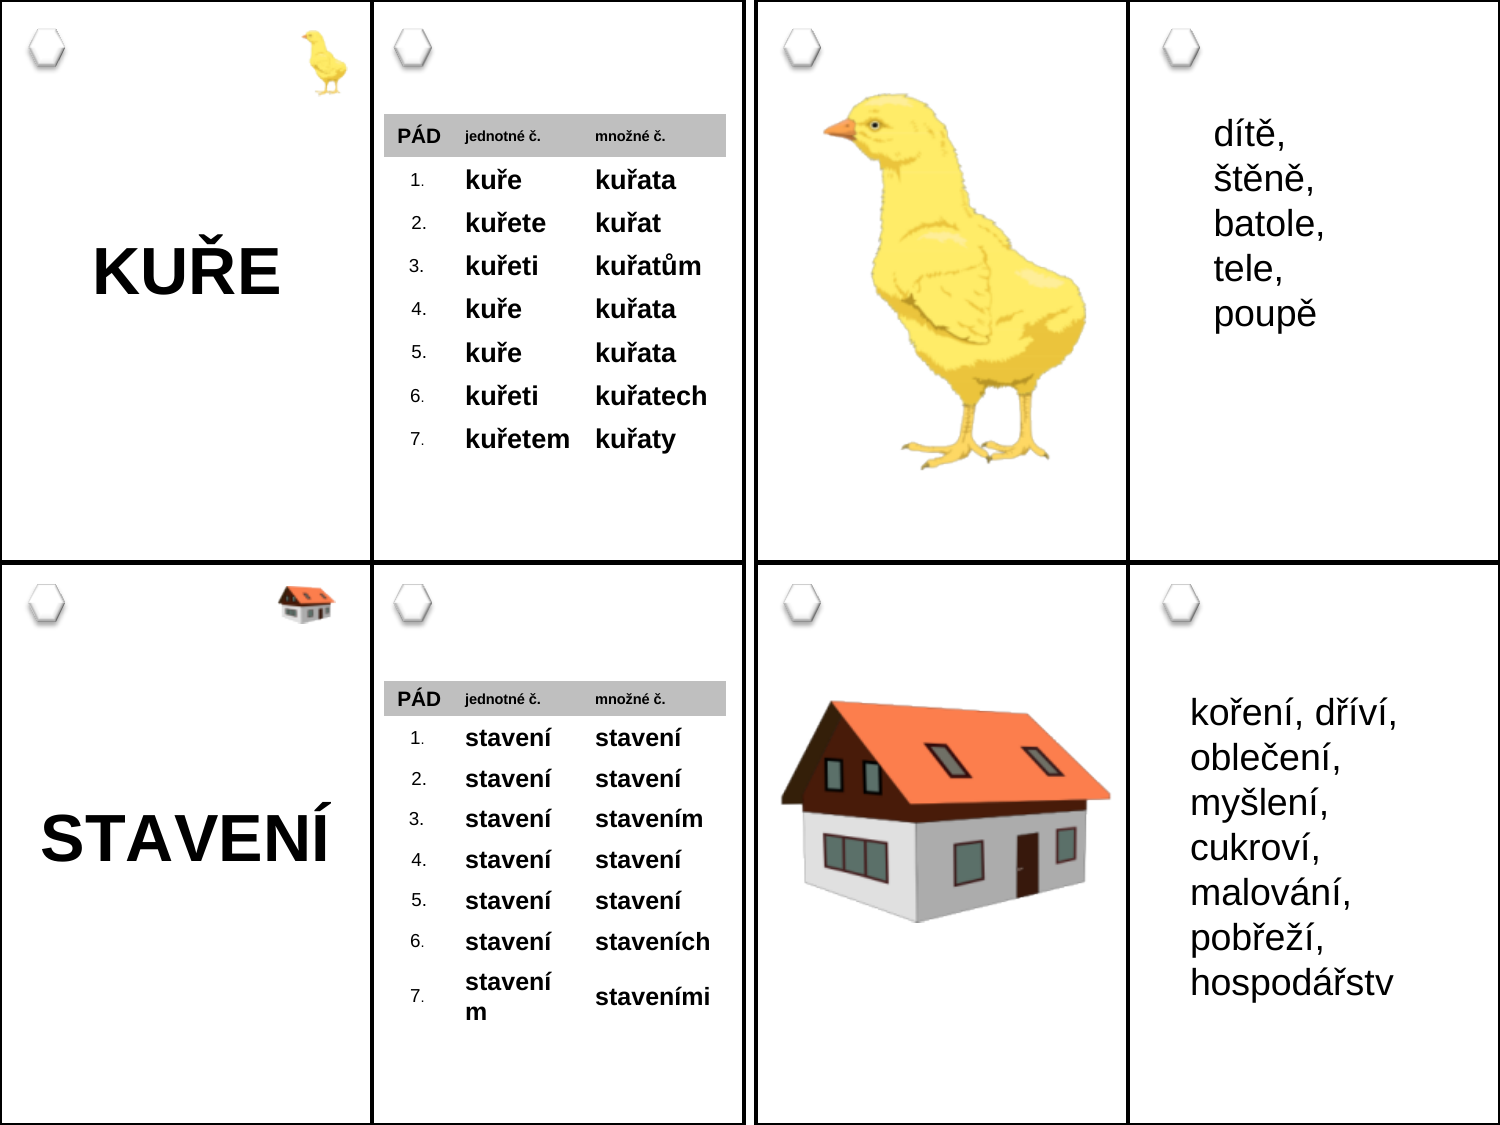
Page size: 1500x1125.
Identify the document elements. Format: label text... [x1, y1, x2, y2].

table_cell kuřatech [585, 373, 726, 416]
table_cell 7. [384, 416, 455, 459]
picture [385, 579, 441, 635]
table_cell stavení [585, 838, 726, 879]
text_box KUŘE [77, 219, 297, 316]
picture [385, 24, 441, 79]
picture [774, 579, 830, 635]
table_header jednotné č. [455, 681, 585, 716]
picture [773, 700, 1115, 923]
table_cell kuřeti [455, 373, 585, 416]
table_cell 4. [384, 287, 455, 330]
table_cell 4. [384, 838, 455, 879]
table_cell 3. [384, 243, 455, 287]
table_cell 3. [384, 798, 455, 838]
table_cell stavení [455, 920, 585, 960]
table_cell staveních [585, 920, 726, 960]
text_box STAVENÍ [26, 786, 346, 883]
table_cell kuřaty [585, 416, 726, 459]
table_cell stavení [455, 798, 585, 838]
table_cell kuře [455, 330, 585, 373]
table_header PÁD [384, 114, 455, 157]
table_cell kuřatům [585, 243, 726, 287]
table_cell stavení [585, 879, 726, 920]
table_cell kuřata [585, 330, 726, 373]
table_cell stavením [455, 960, 585, 1031]
table_cell staveními [585, 960, 726, 1031]
table_cell kuřata [585, 157, 726, 200]
table_cell stavení [455, 838, 585, 879]
table_cell kuře [455, 157, 585, 200]
table_header jednotné č. [455, 114, 585, 157]
picture [19, 579, 74, 635]
table_cell kuřetem [455, 416, 585, 459]
table_cell 1. [384, 716, 455, 757]
table_cell 6. [384, 373, 455, 416]
picture [1153, 24, 1209, 79]
table_cell kuře [455, 287, 585, 330]
table_cell stavení [585, 757, 726, 798]
table_cell stavení [455, 757, 585, 798]
picture [774, 24, 830, 79]
text_box [755, 0, 1500, 1125]
table_cell kuřeti [455, 243, 585, 287]
table_cell kuřete [455, 200, 585, 243]
table_header množné č. [585, 114, 726, 157]
table_header PÁD [384, 681, 455, 716]
table_cell stavení [455, 716, 585, 757]
table_cell stavení [585, 716, 726, 757]
table_cell 5. [384, 330, 455, 373]
table_cell kuřata [585, 287, 726, 330]
text_box [0, 0, 745, 1125]
table_cell stavením [585, 798, 726, 838]
picture [820, 90, 1093, 477]
text_box dítě, štěně, batole, tele, poupě [1198, 101, 1388, 343]
table_cell stavení [455, 879, 585, 920]
picture [301, 30, 348, 97]
picture [19, 24, 74, 79]
text_box koření, dříví, oblečení, myšlení, cukroví, malování, pobřeží, hospodářstv [1175, 680, 1436, 1012]
picture [1153, 579, 1209, 635]
table_cell 2. [384, 200, 455, 243]
table_cell 2. [384, 757, 455, 798]
table_cell 7. [384, 960, 455, 1031]
table_cell 5. [384, 879, 455, 920]
picture [277, 586, 336, 624]
table_cell kuřat [585, 200, 726, 243]
table_cell 1. [384, 157, 455, 200]
table_cell 6. [384, 920, 455, 960]
table_header množné č. [585, 681, 726, 716]
